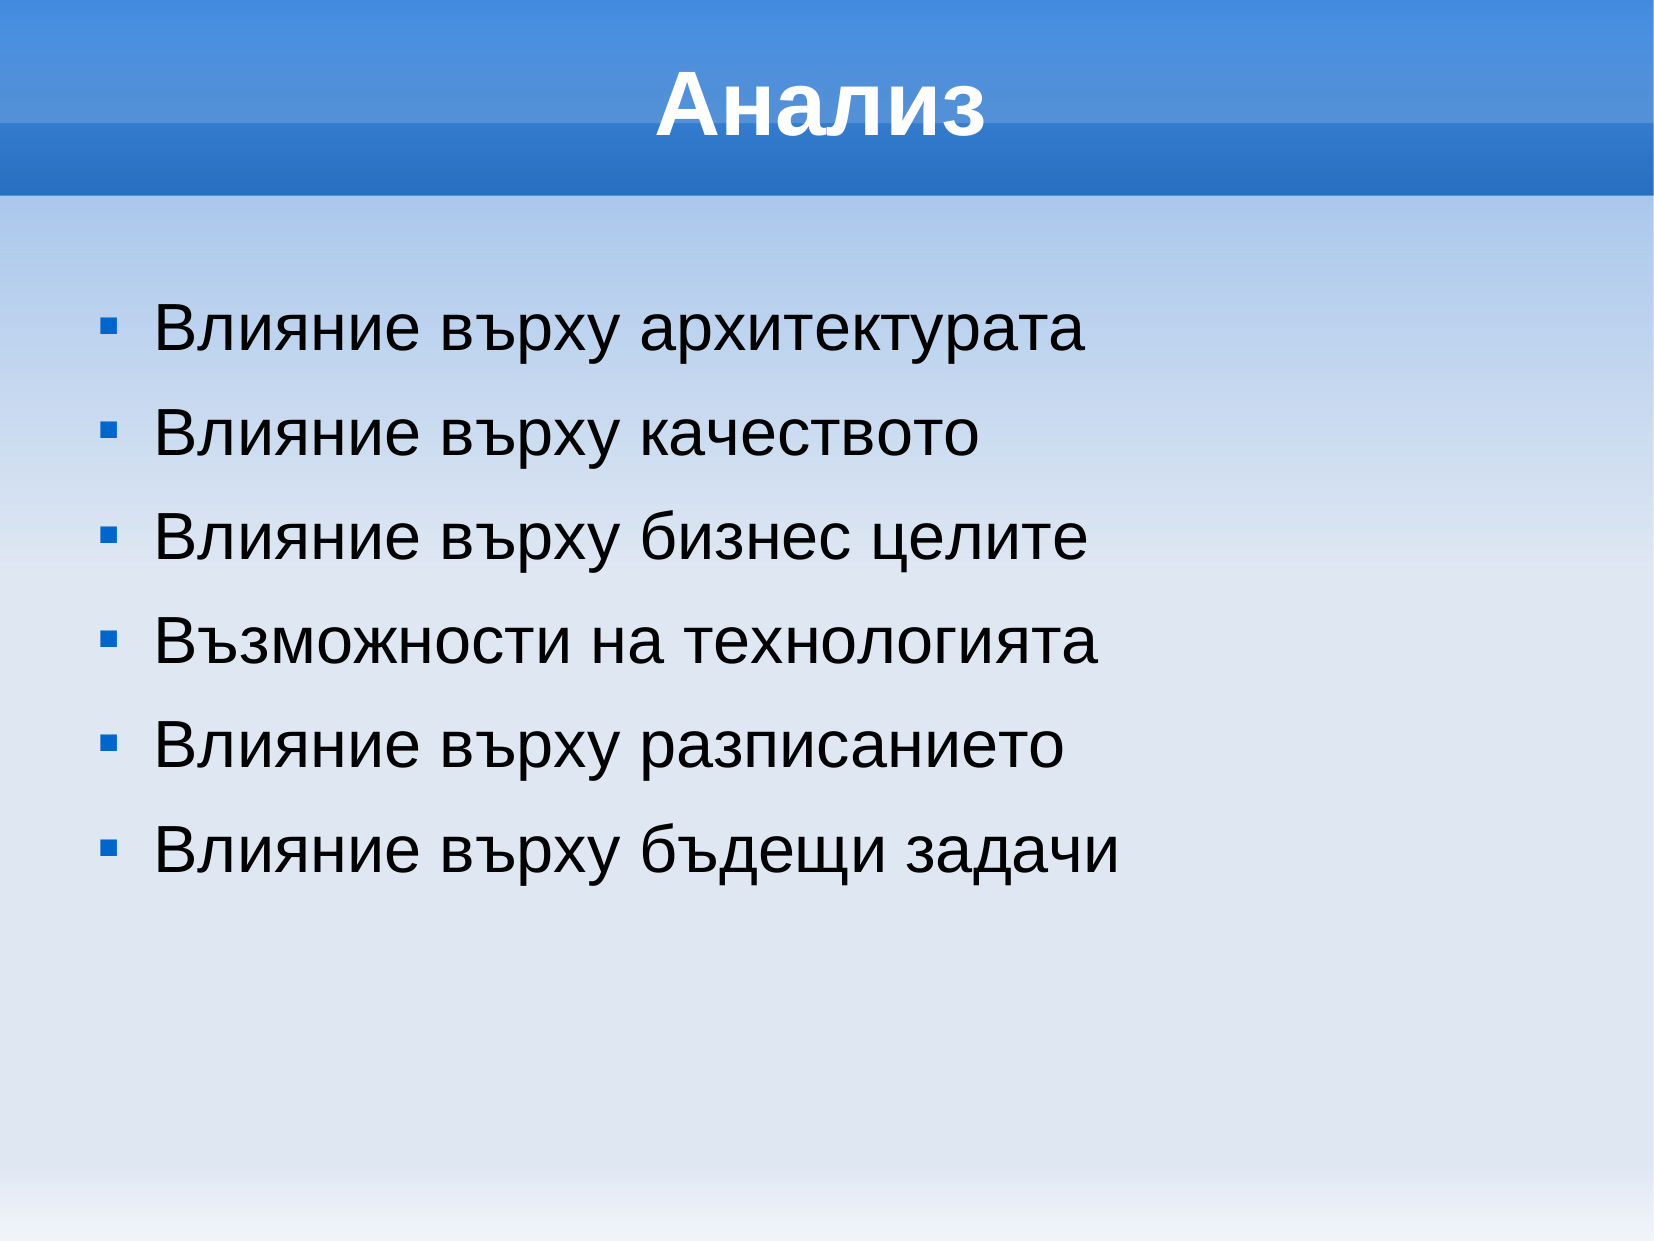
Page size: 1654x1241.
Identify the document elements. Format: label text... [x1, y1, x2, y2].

list Влияние върху архитектурата Влияние върху качеството Влияние върху бизнес целите Възможности на технологията Влияние върху разписанието Влияние върху бъдещи задачи [82, 290, 1571, 1109]
title Анализ [76, 0, 1565, 208]
picture [0, 0, 1654, 1241]
